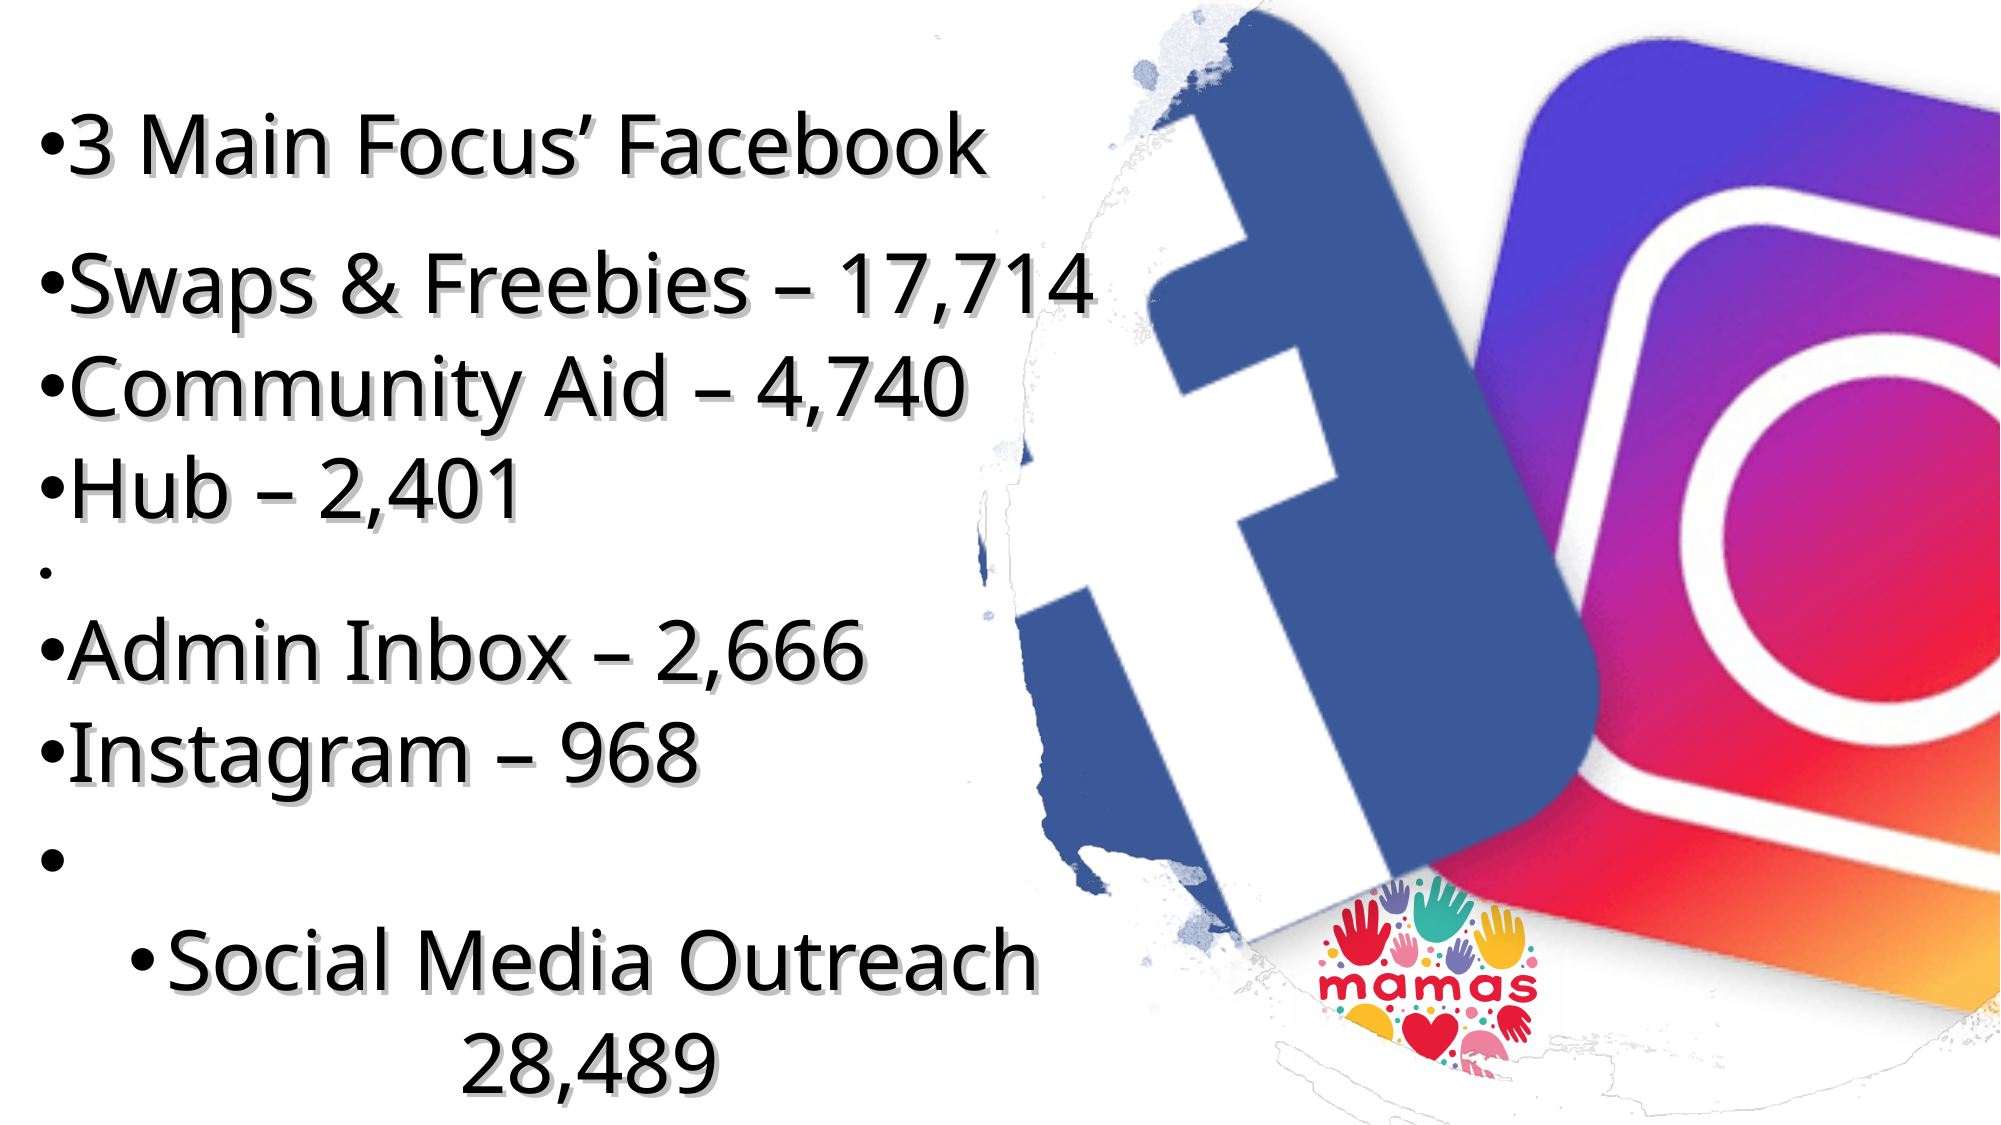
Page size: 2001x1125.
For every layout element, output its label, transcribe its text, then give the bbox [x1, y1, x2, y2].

text_box 3 Main Focus’ Facebook Swaps & Freebies – 17,714 Community Aid – 4,740 Hub – 2,401 Admin Inbox – 2,666 Instagram – 968 Social Media Outreach 28,489 [24, 95, 1155, 1000]
picture [0, 0, 2000, 1125]
